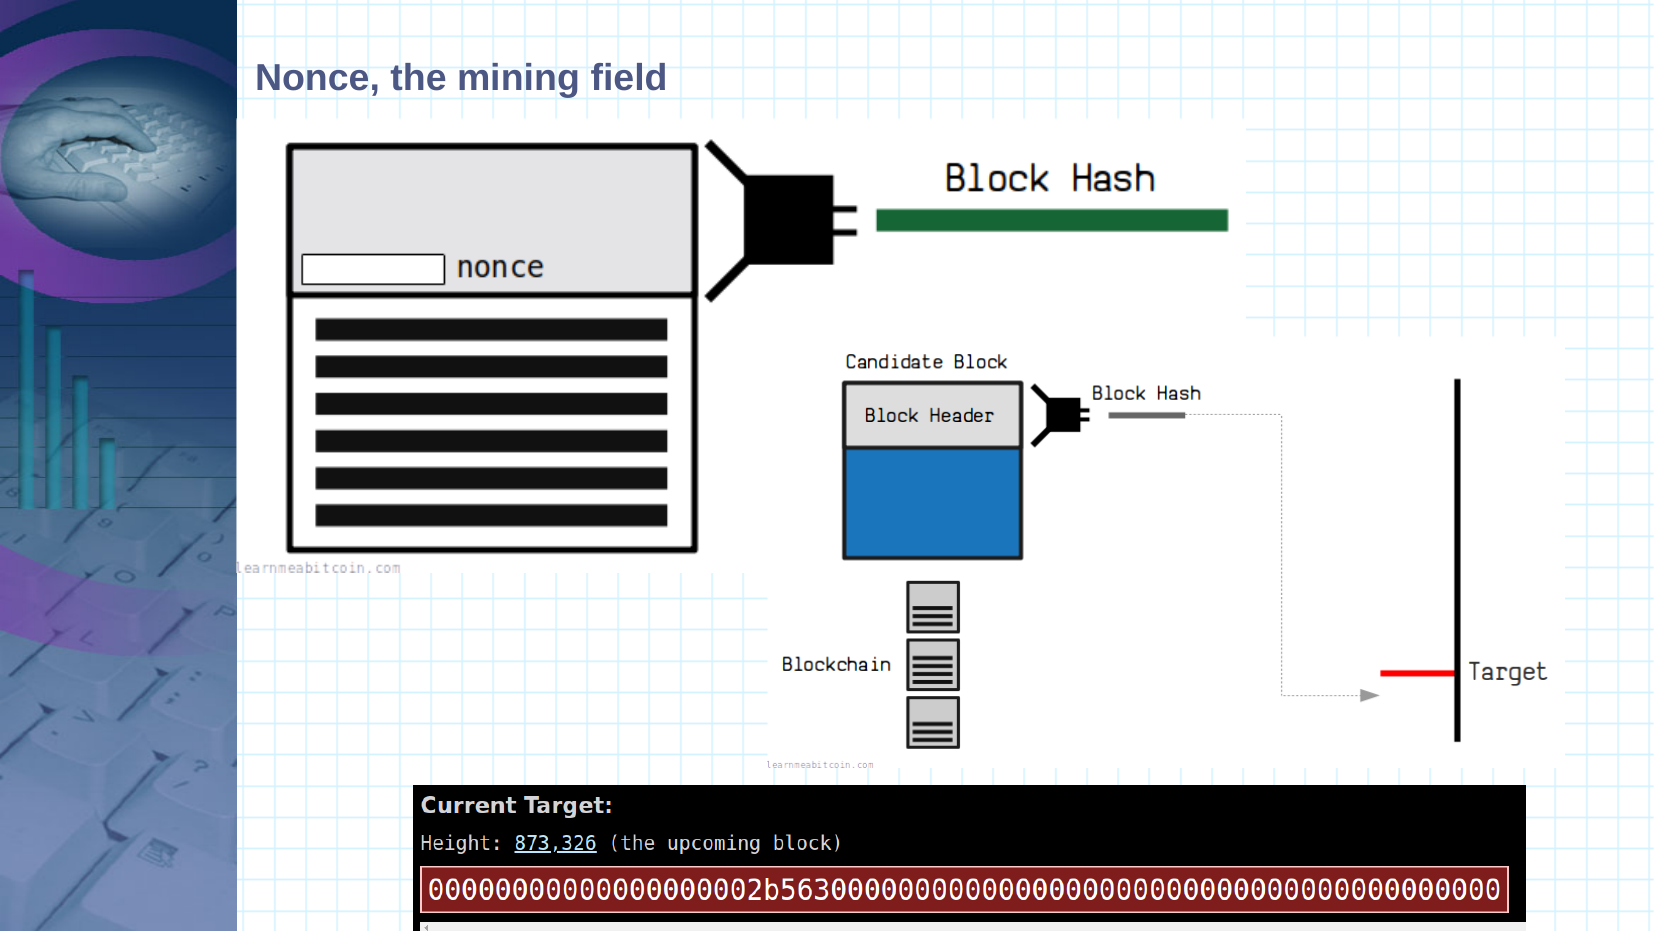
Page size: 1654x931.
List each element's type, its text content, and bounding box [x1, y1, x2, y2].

title Nonce, the mining field [254, 0, 1640, 156]
picture [0, 0, 1654, 931]
